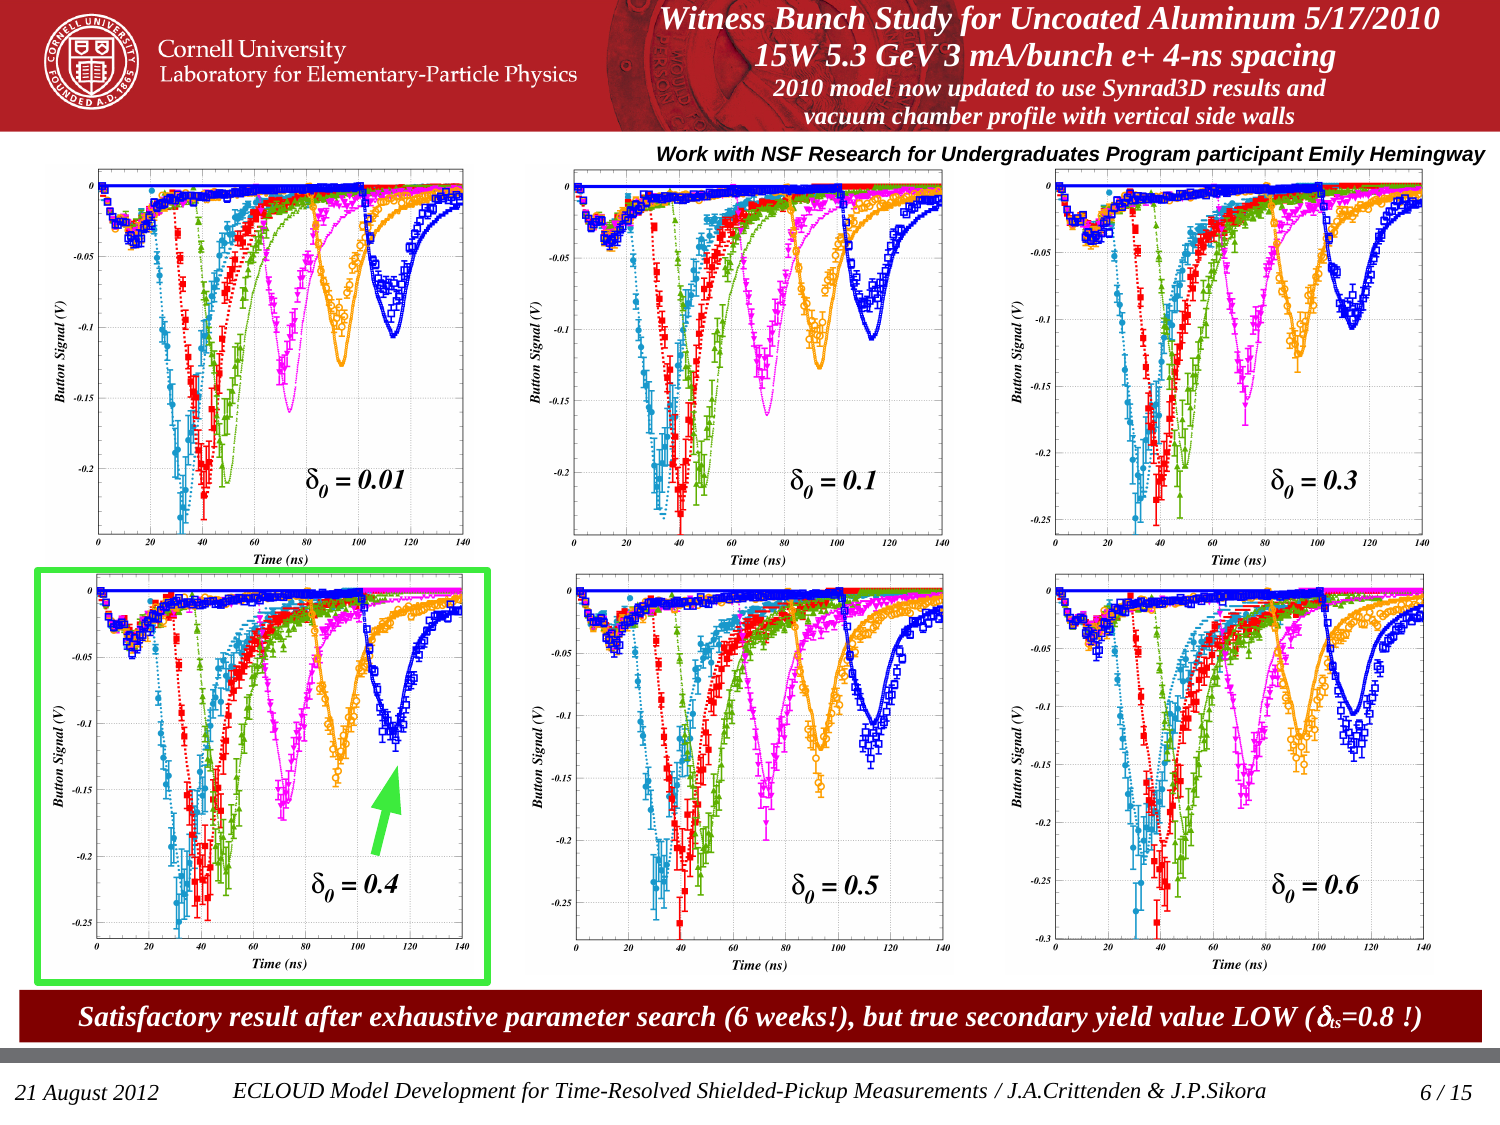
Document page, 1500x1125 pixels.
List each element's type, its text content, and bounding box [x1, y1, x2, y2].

text_box Satisfactory result after exhaustive parameter search (6 weeks!), but true secondary yield value LOW (dts=0.8 !) [19, 989, 1482, 1043]
picture [0, 0, 600, 132]
picture [45, 164, 474, 567]
picture [1005, 174, 1434, 976]
picture [45, 573, 474, 976]
text_box Work with NSF Research for Undergraduates Program participant Emily Hemingway [637, 135, 1500, 174]
text_box Witness Bunch Study for Uncoated Aluminum 5/17/2010 15W 5.3 GeV 3 mA/bunch e+ 4-ns spacing 2010 model now updated to use Synrad3D results and vacuum chamber profile with vertical side walls [600, 0, 1500, 136]
picture [525, 164, 954, 976]
